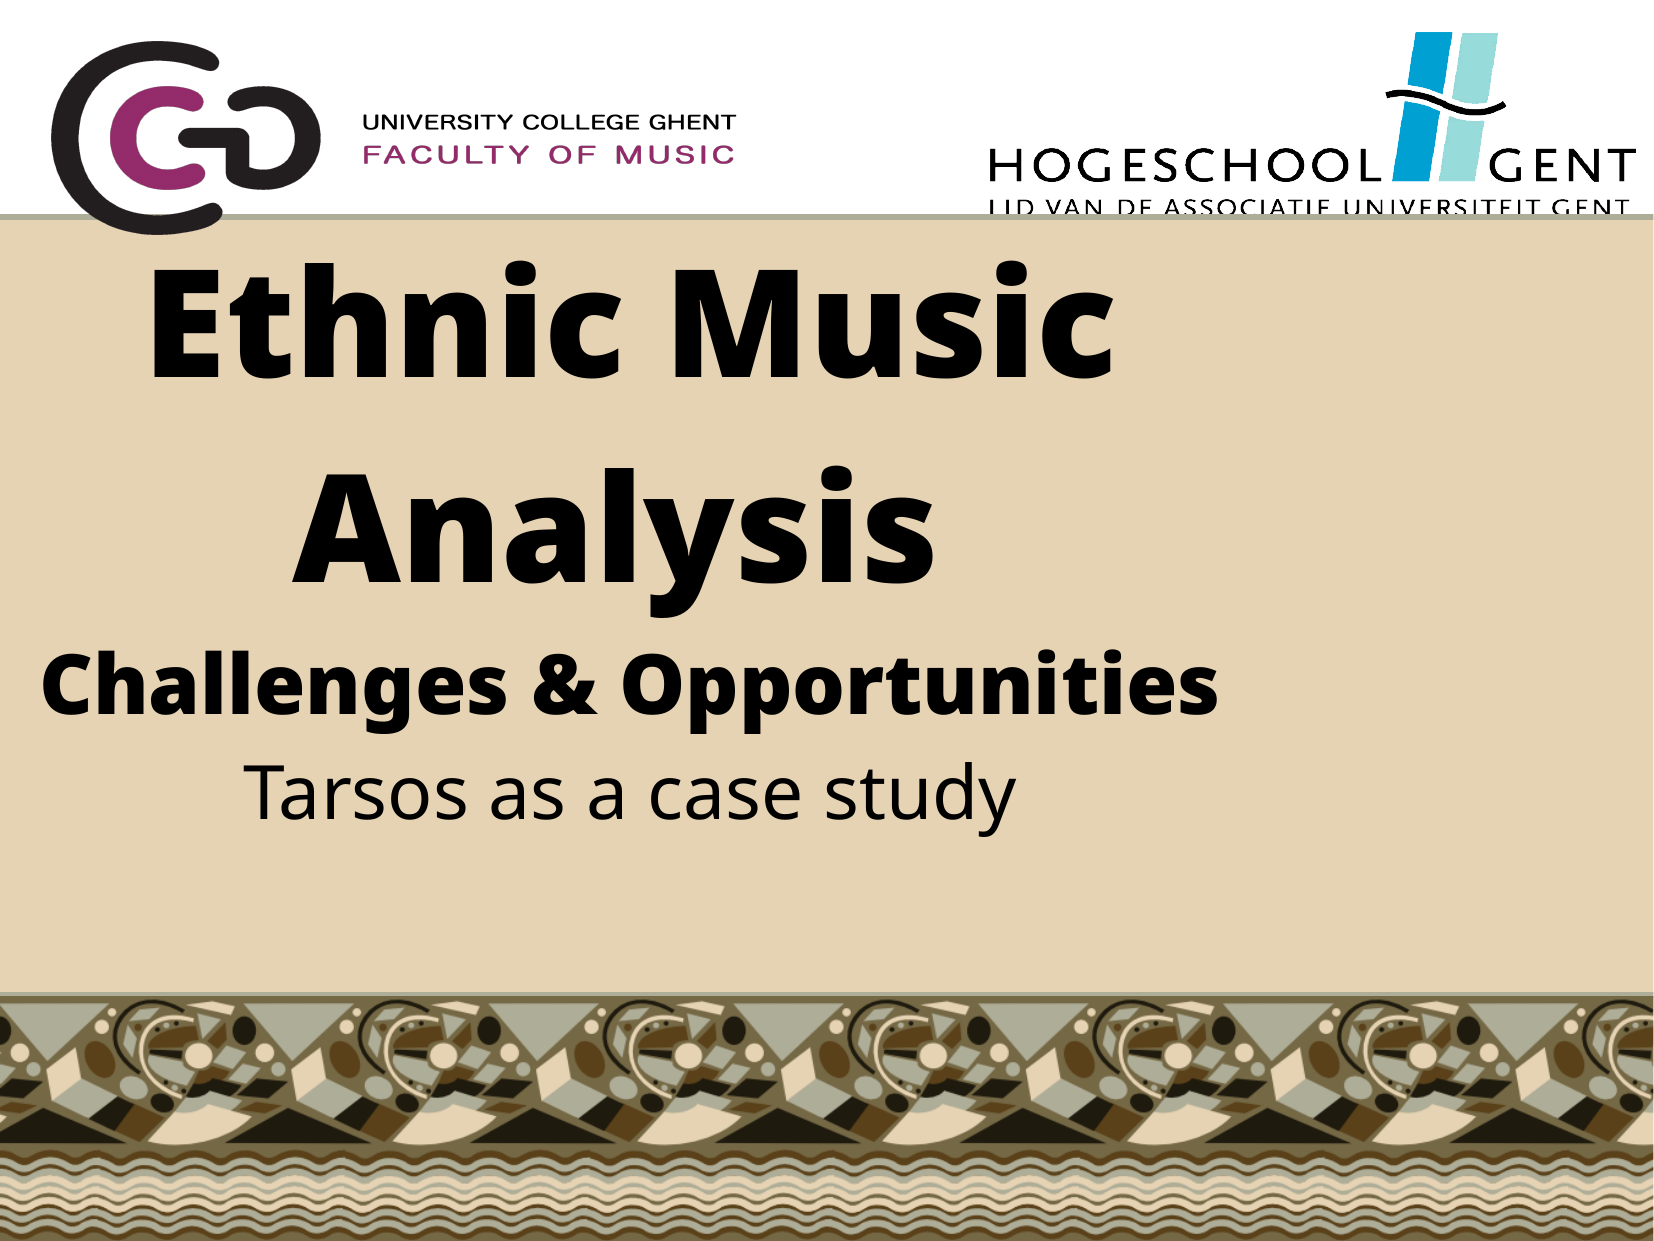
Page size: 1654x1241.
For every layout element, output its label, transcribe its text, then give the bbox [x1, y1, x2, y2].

picture [0, 996, 1654, 1241]
picture [986, 32, 1636, 214]
picture [43, 37, 751, 244]
title Ethnic Music Analysis Challenges & Opportunities Tarsos as a case study [0, 245, 1654, 996]
